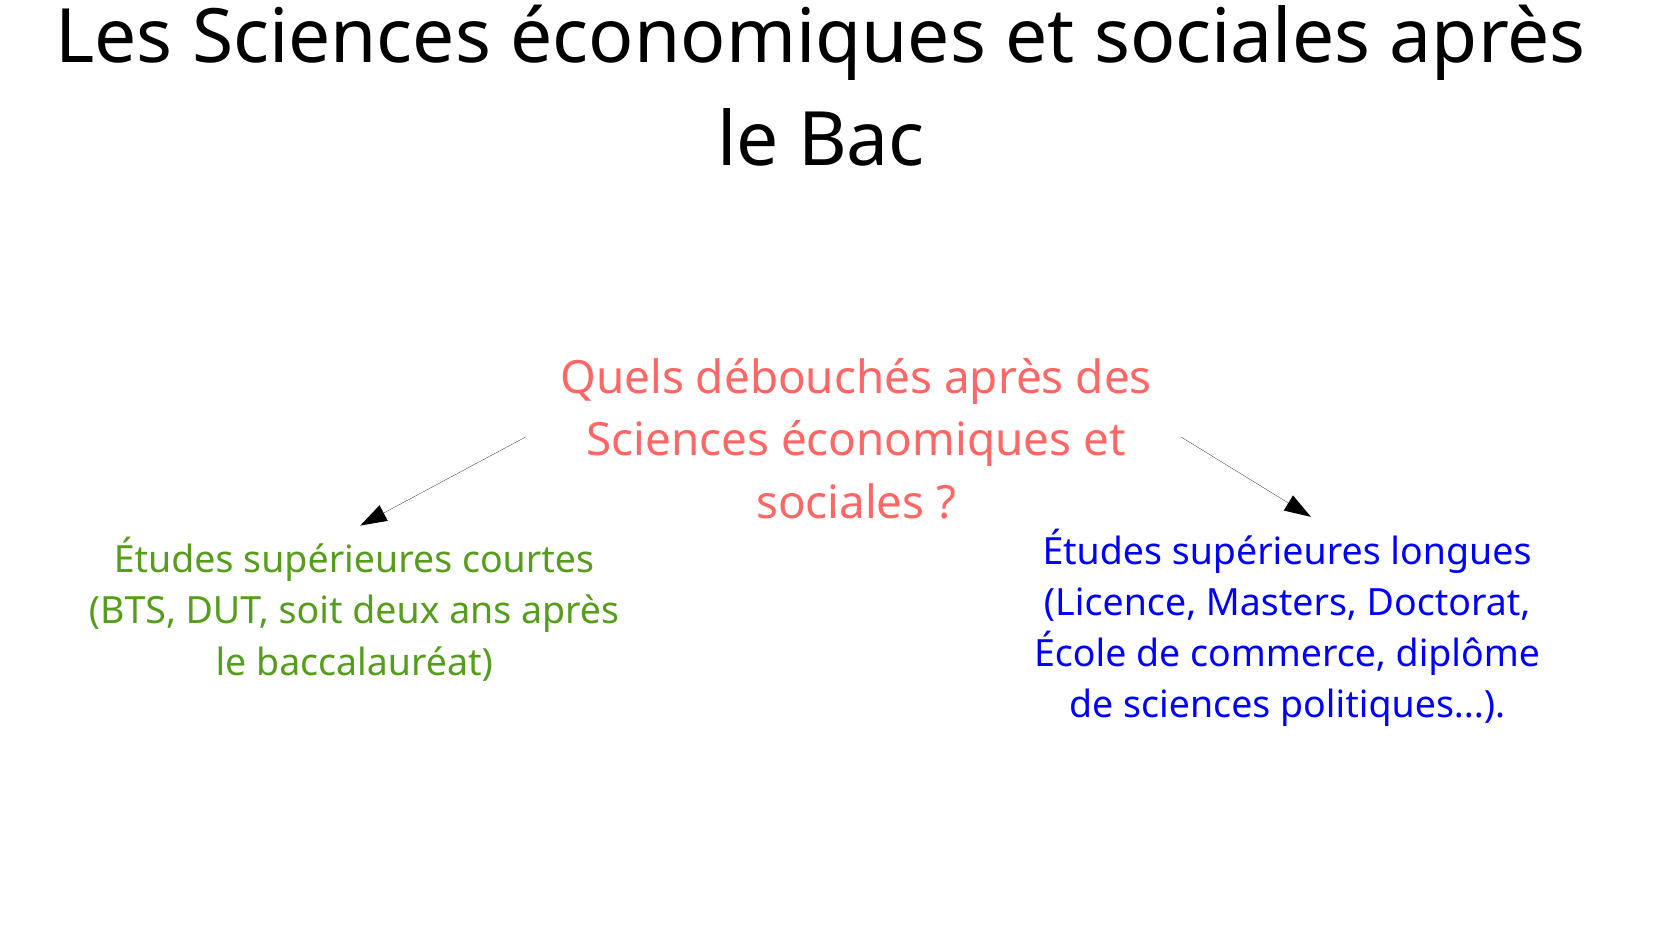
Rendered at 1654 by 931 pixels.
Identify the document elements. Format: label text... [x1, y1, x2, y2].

text_box Quels débouchés après des Sciences économiques et sociales ? [507, 336, 1205, 457]
title Les Sciences économiques et sociales après le Bac [47, 41, 1595, 128]
text_box Études supérieures courtes (BTS, DUT, soit deux ans après le baccalauréat) [59, 525, 650, 671]
text_box Études supérieures longues (Licence, Masters, Doctorat, École de commerce, diplôme de sciences politiques...). [1003, 516, 1571, 705]
